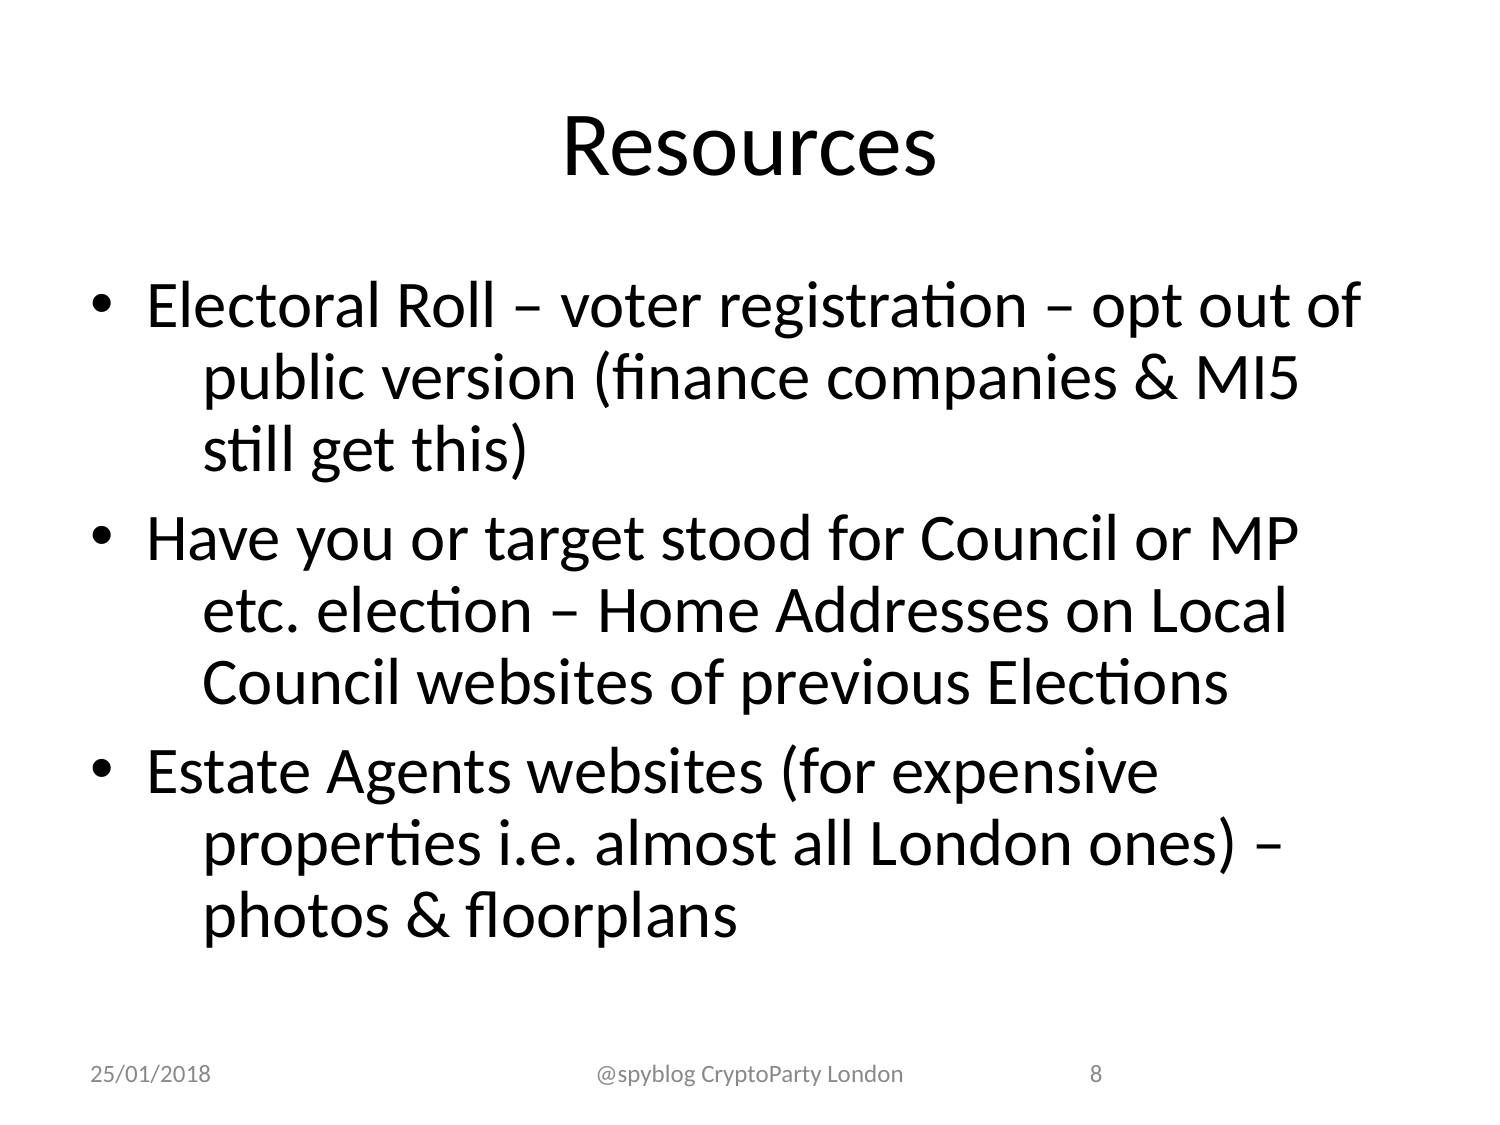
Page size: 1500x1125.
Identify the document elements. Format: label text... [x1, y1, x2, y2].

text_box @spyblog CryptoParty London [512, 1042, 988, 1103]
text_box 25/01/2018 [75, 1042, 426, 1103]
list Electoral Roll – voter registration – opt out of public version (finance companies & MI5 still get this) Have you or target stood for Council or MP etc. election – Home Addresses on Local Council websites of previous Elections Estate Agents websites (for expensive properties i.e. almost all London ones) – photos & floorplans [75, 262, 1426, 1005]
title Resources [75, 45, 1426, 233]
text_box ‹#› [1074, 1042, 1426, 1103]
